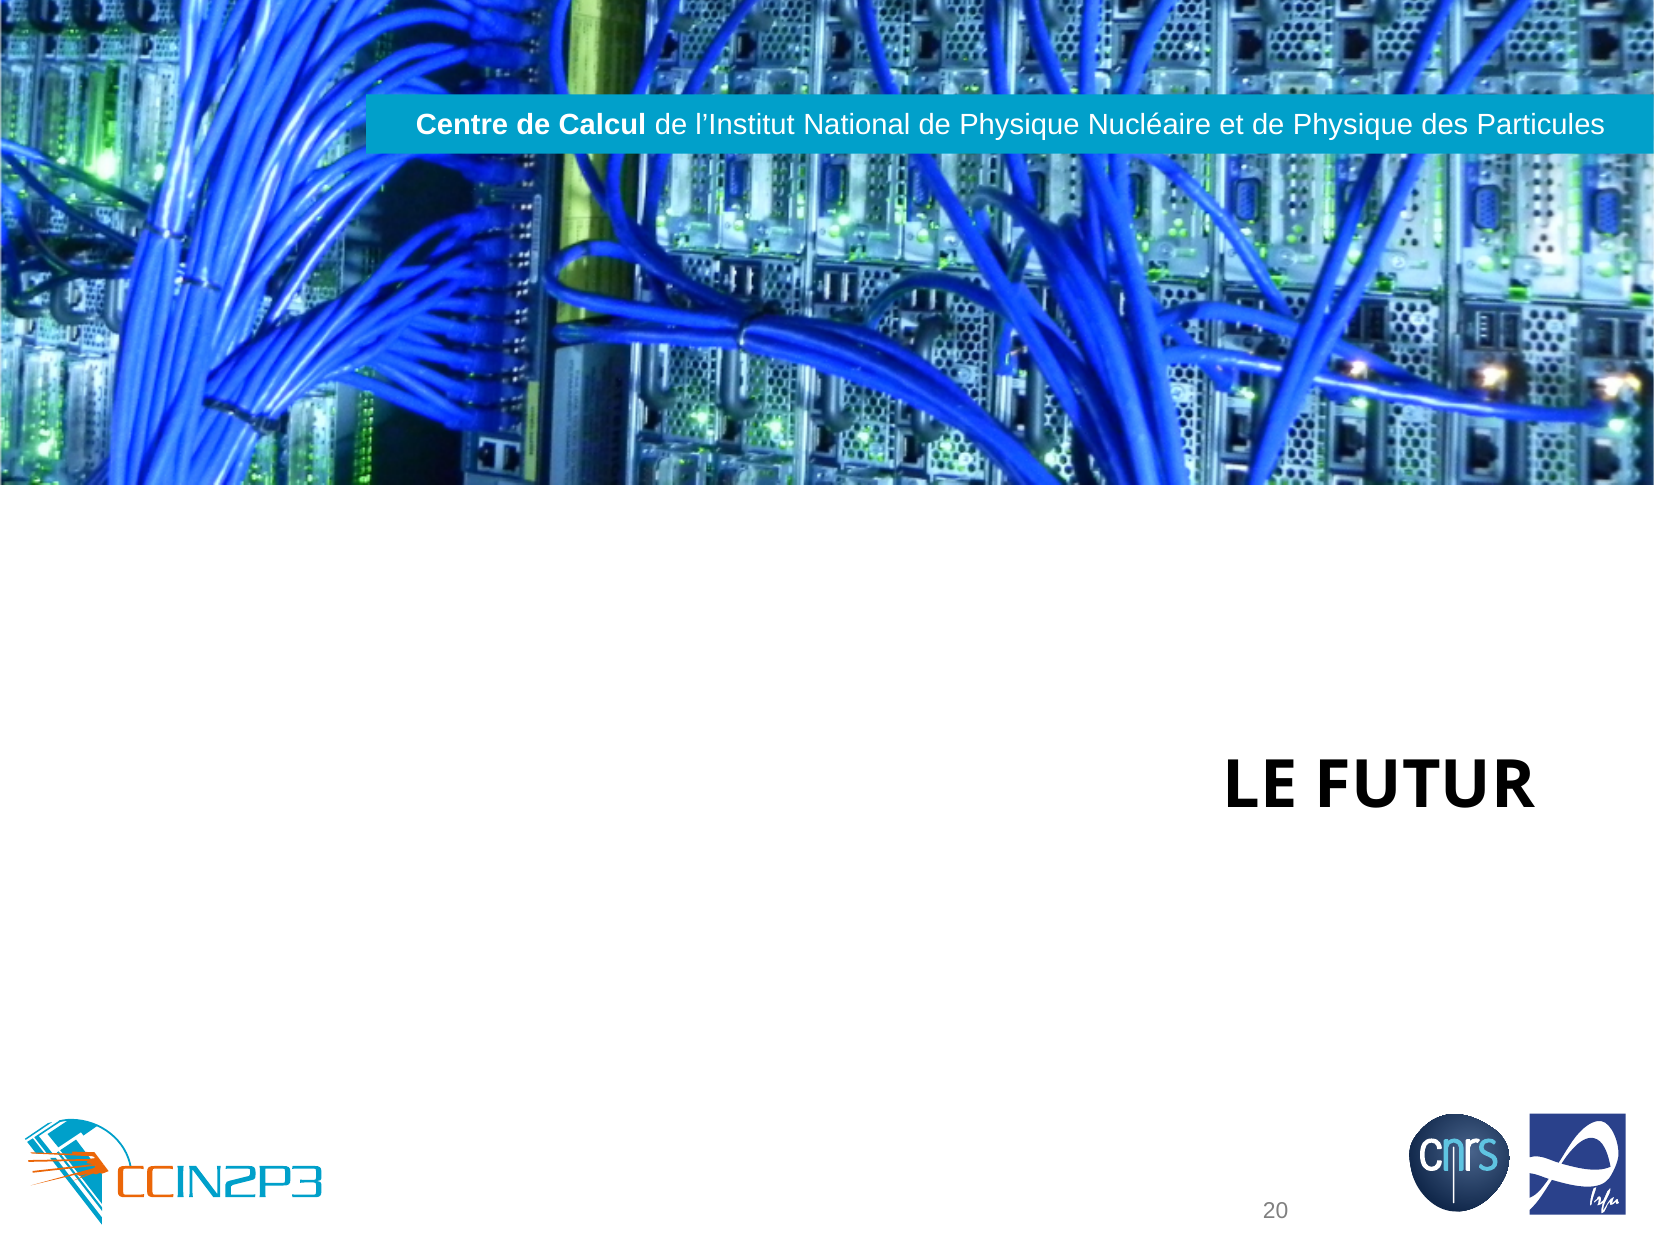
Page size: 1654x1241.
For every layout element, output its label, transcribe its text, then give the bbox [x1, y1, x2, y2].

title LE FUTUR [118, 590, 1536, 827]
picture [0, 0, 1654, 485]
